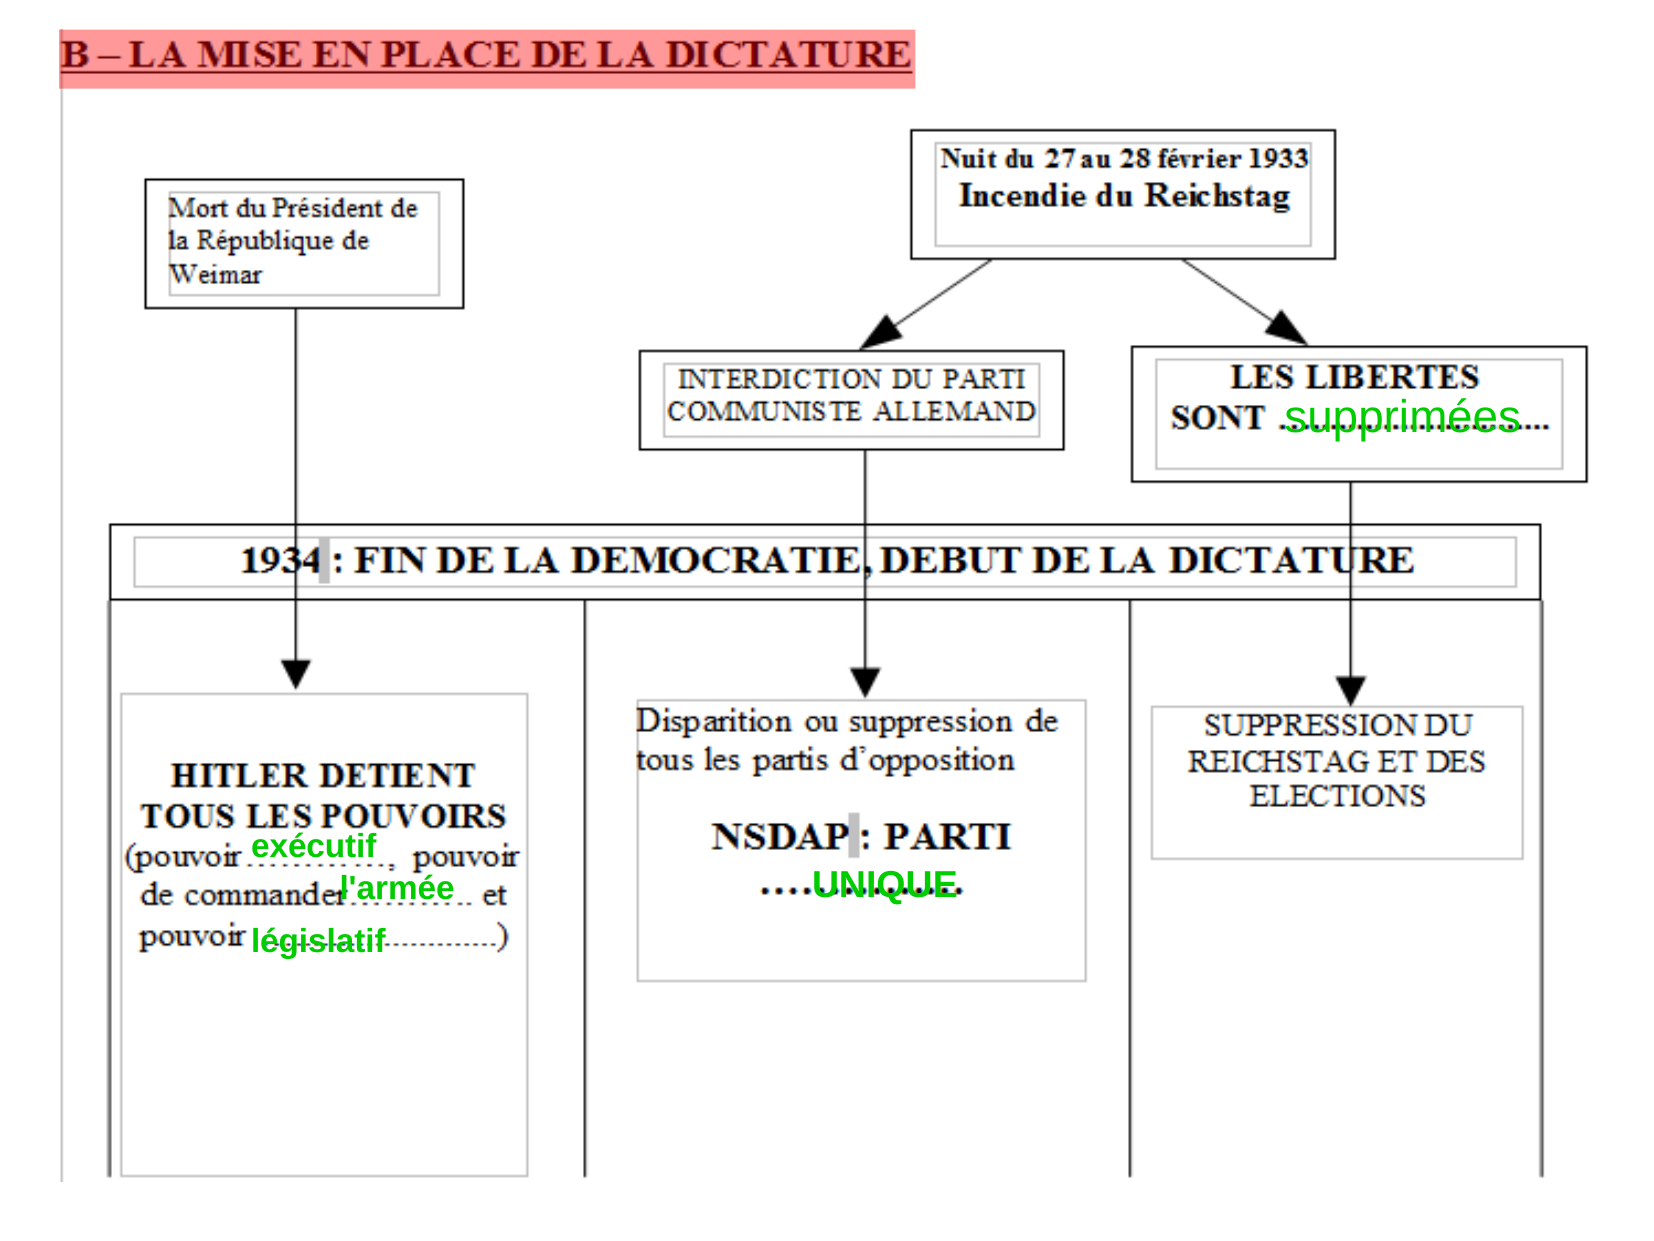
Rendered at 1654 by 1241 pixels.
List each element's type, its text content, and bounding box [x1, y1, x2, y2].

text_box l'armée [324, 862, 621, 916]
text_box supprimées [1269, 383, 1565, 450]
text_box UNIQUE [797, 856, 1093, 915]
text_box exécutif [236, 819, 532, 874]
picture [59, 29, 1595, 1182]
text_box [59, 29, 916, 89]
text_box législatif [236, 915, 532, 969]
